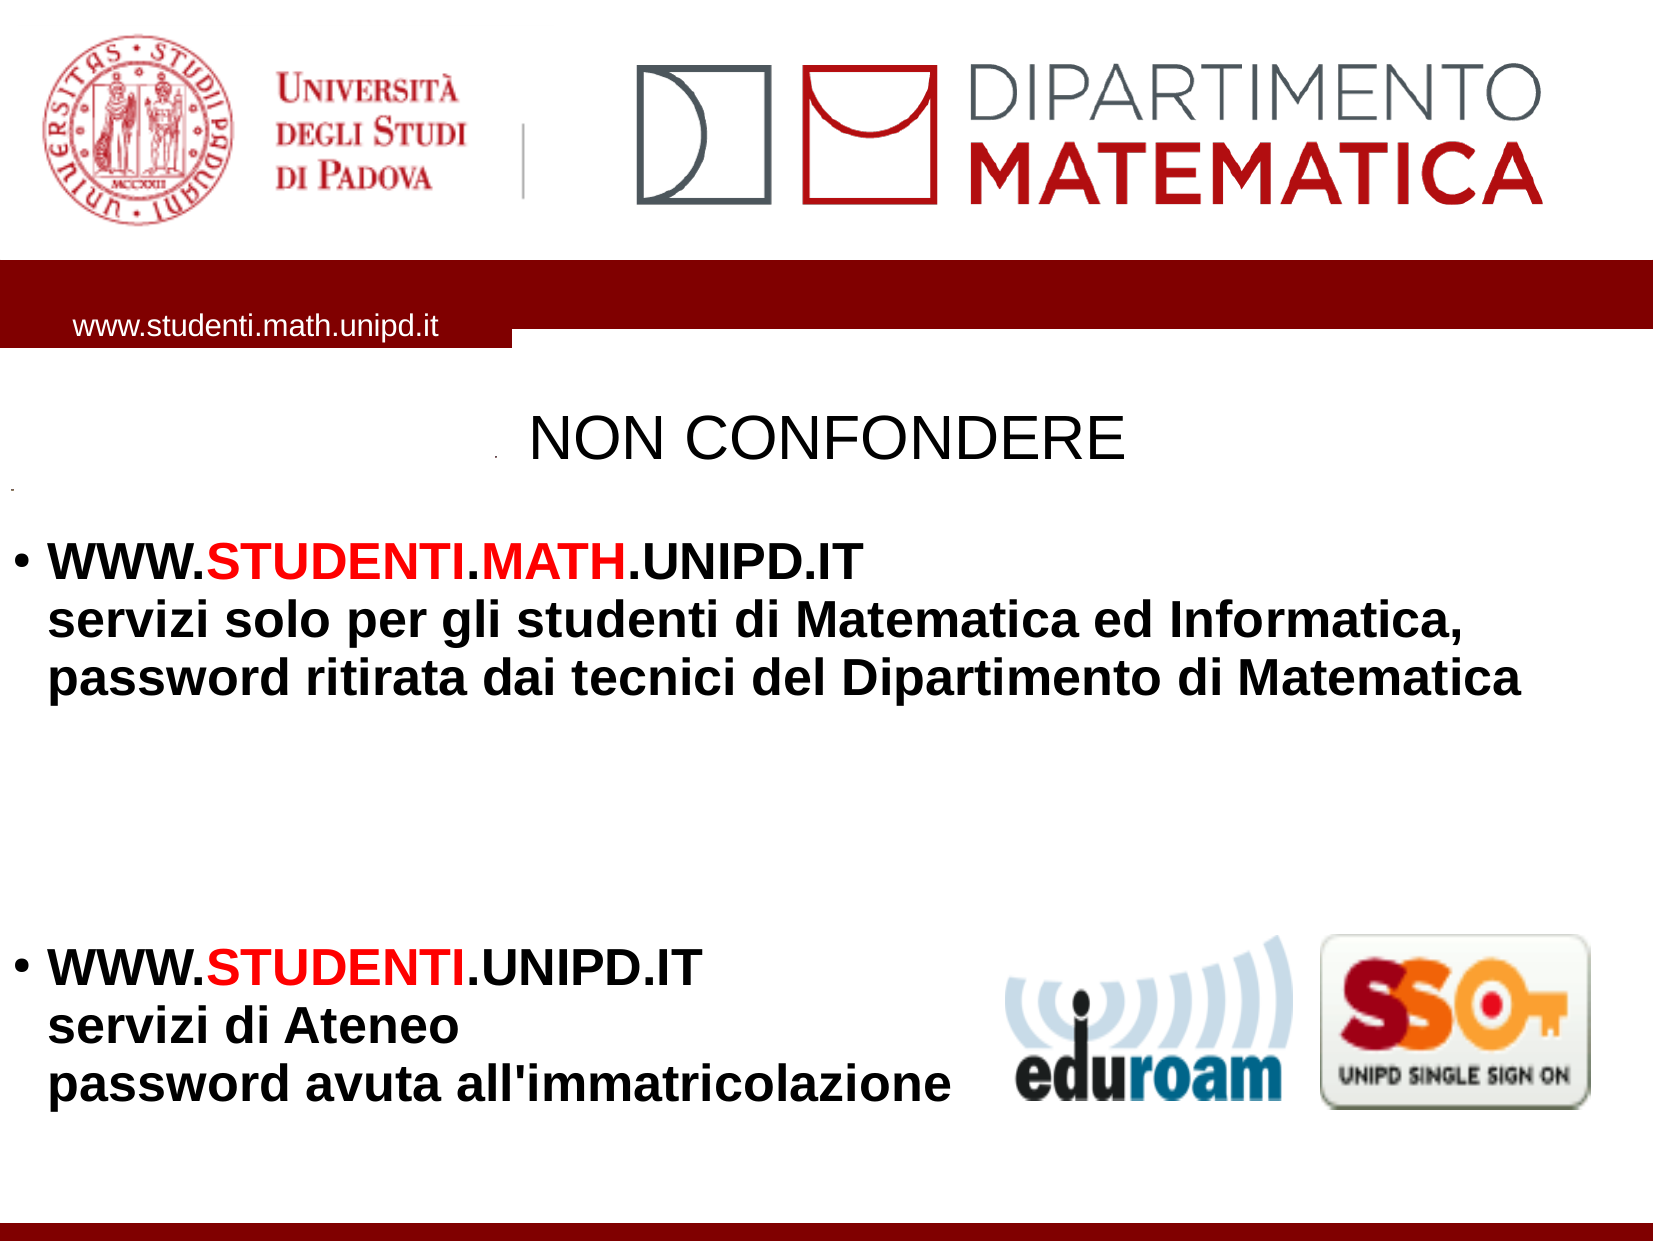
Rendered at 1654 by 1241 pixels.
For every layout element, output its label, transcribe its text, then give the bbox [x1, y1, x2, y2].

text_box www.studenti.math.unipd.it [0, 301, 512, 352]
text_box WWW.STUDENTI.MATH.UNIPD.IT servizi solo per gli studenti di Matematica ed Informatica, password ritirata dai tecnici del Dipartimento di Matematica WWW.STUDENTI.UNIPD.IT servizi di Ateneo password avuta all'immatricolazione [0, 525, 1654, 1141]
text_box NON CONFONDERE [0, 395, 1654, 481]
picture [636, 63, 1543, 205]
table_header [1, 261, 1652, 328]
table_header [1, 1224, 1652, 1241]
picture [18, 24, 554, 237]
picture [1320, 934, 1591, 1111]
